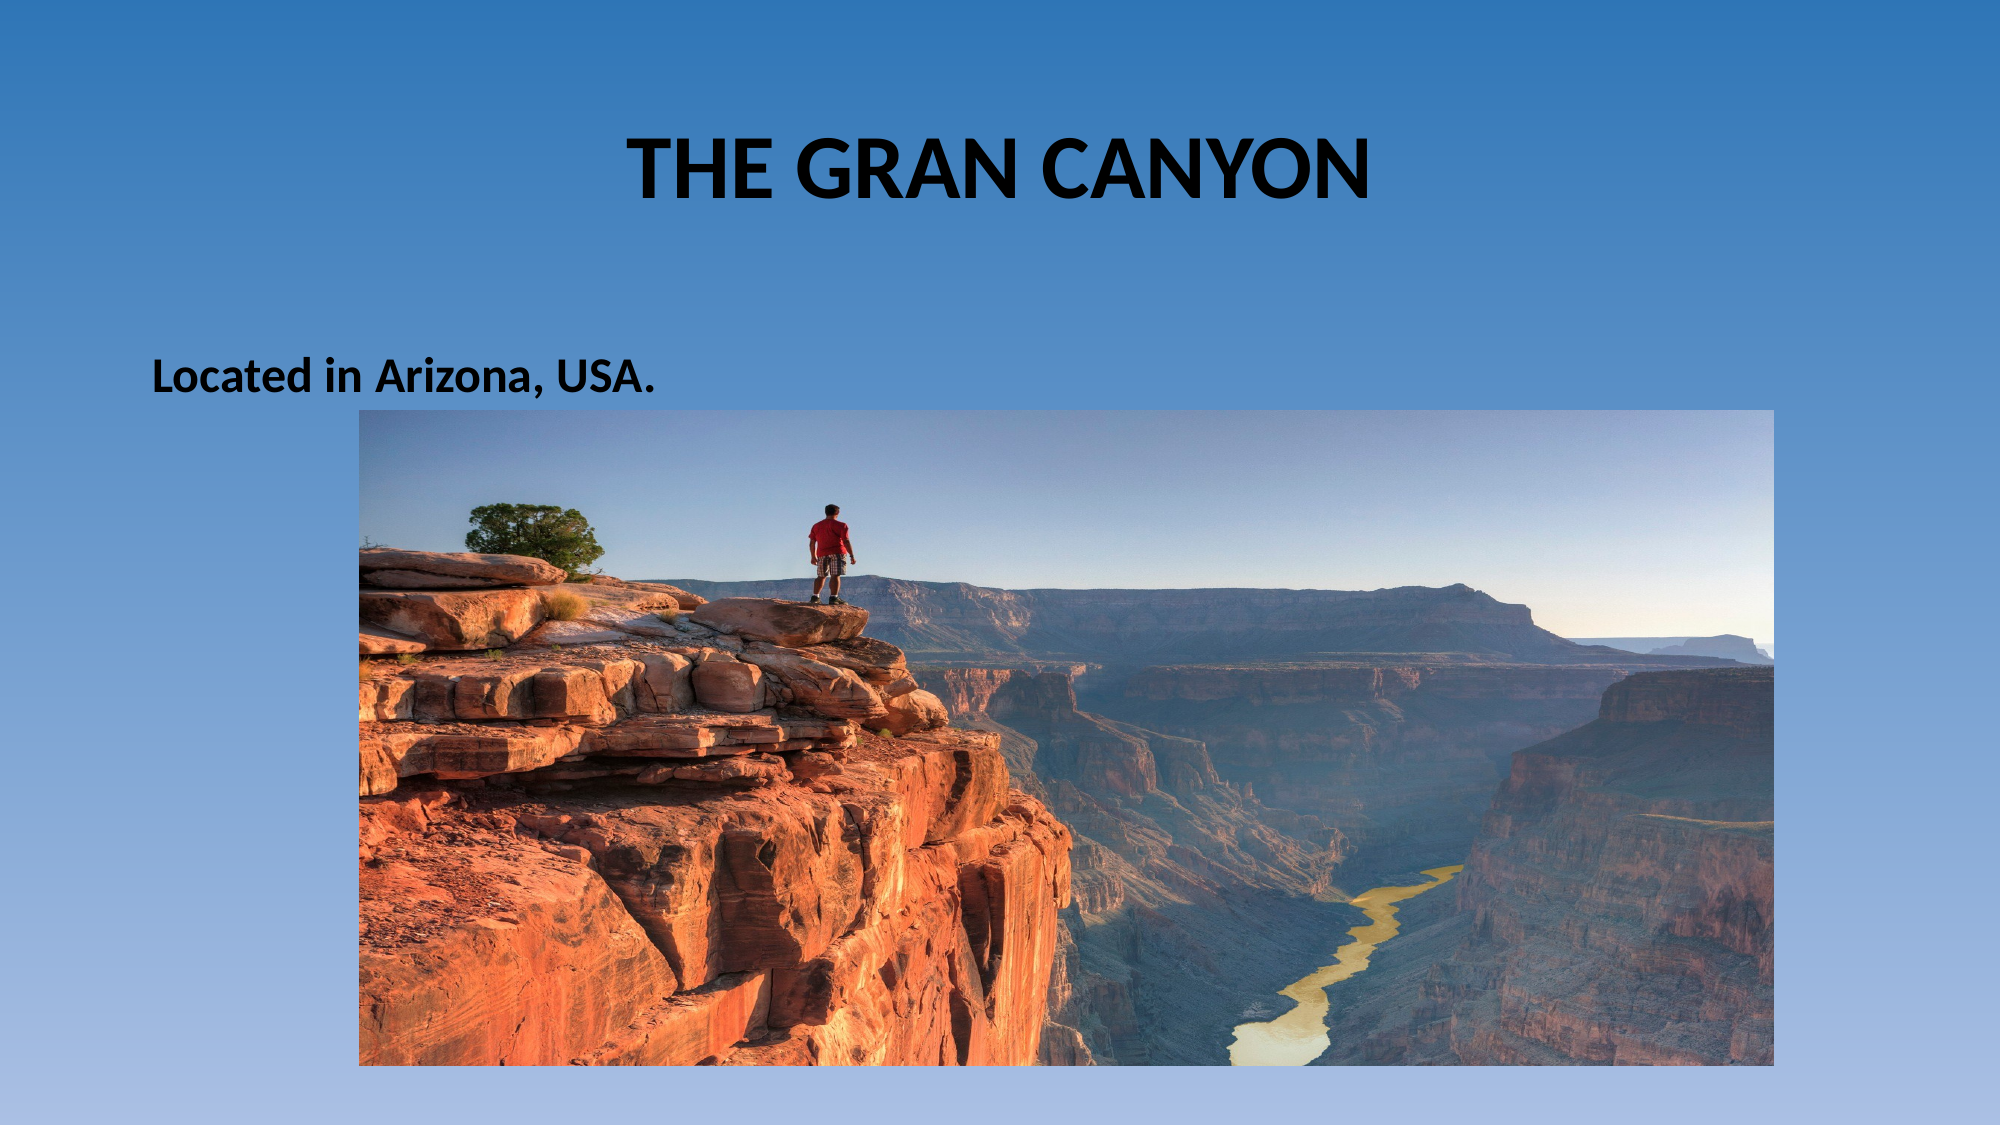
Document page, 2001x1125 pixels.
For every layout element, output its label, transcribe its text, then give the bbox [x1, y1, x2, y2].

list Located in Arizona, USA. [137, 275, 984, 411]
title THE GRAN CANYON [137, 59, 1863, 278]
picture [359, 410, 1774, 1066]
